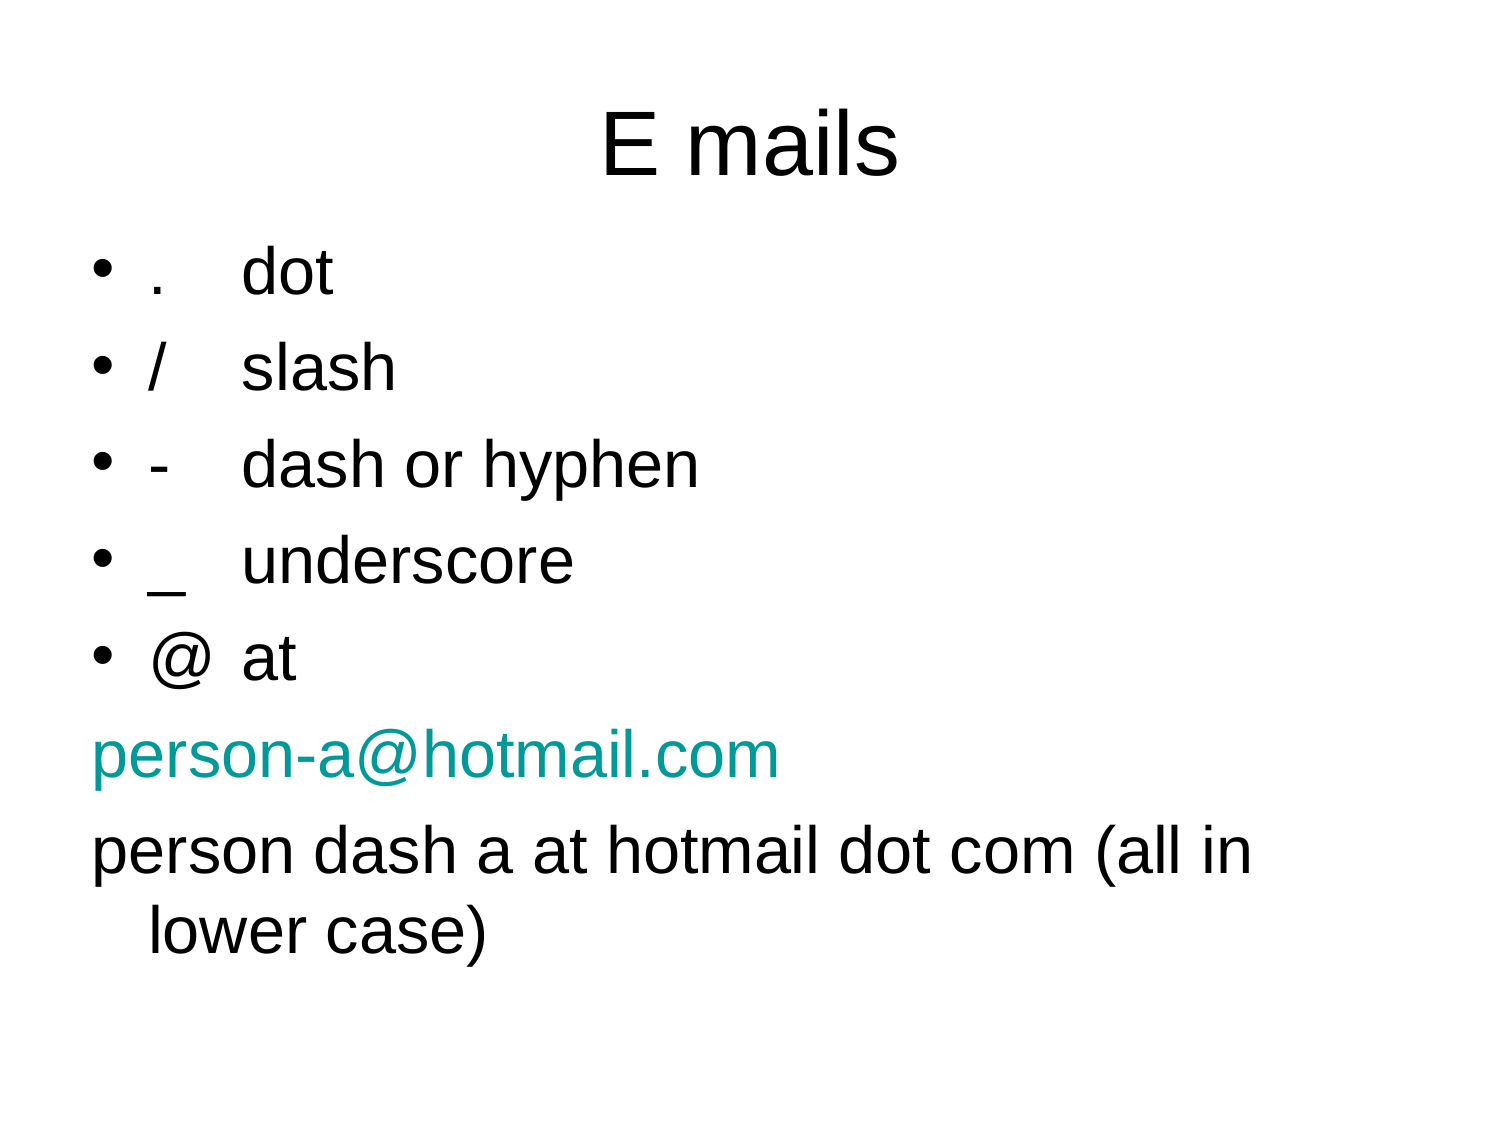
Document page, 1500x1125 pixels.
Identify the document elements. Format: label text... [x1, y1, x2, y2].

list . dot / slash - dash or hyphen _ underscore @ at person-a@hotmail.com person dash a at hotmail dot com (all in lower case) [76, 220, 1427, 975]
title E mails [75, 45, 1426, 233]
